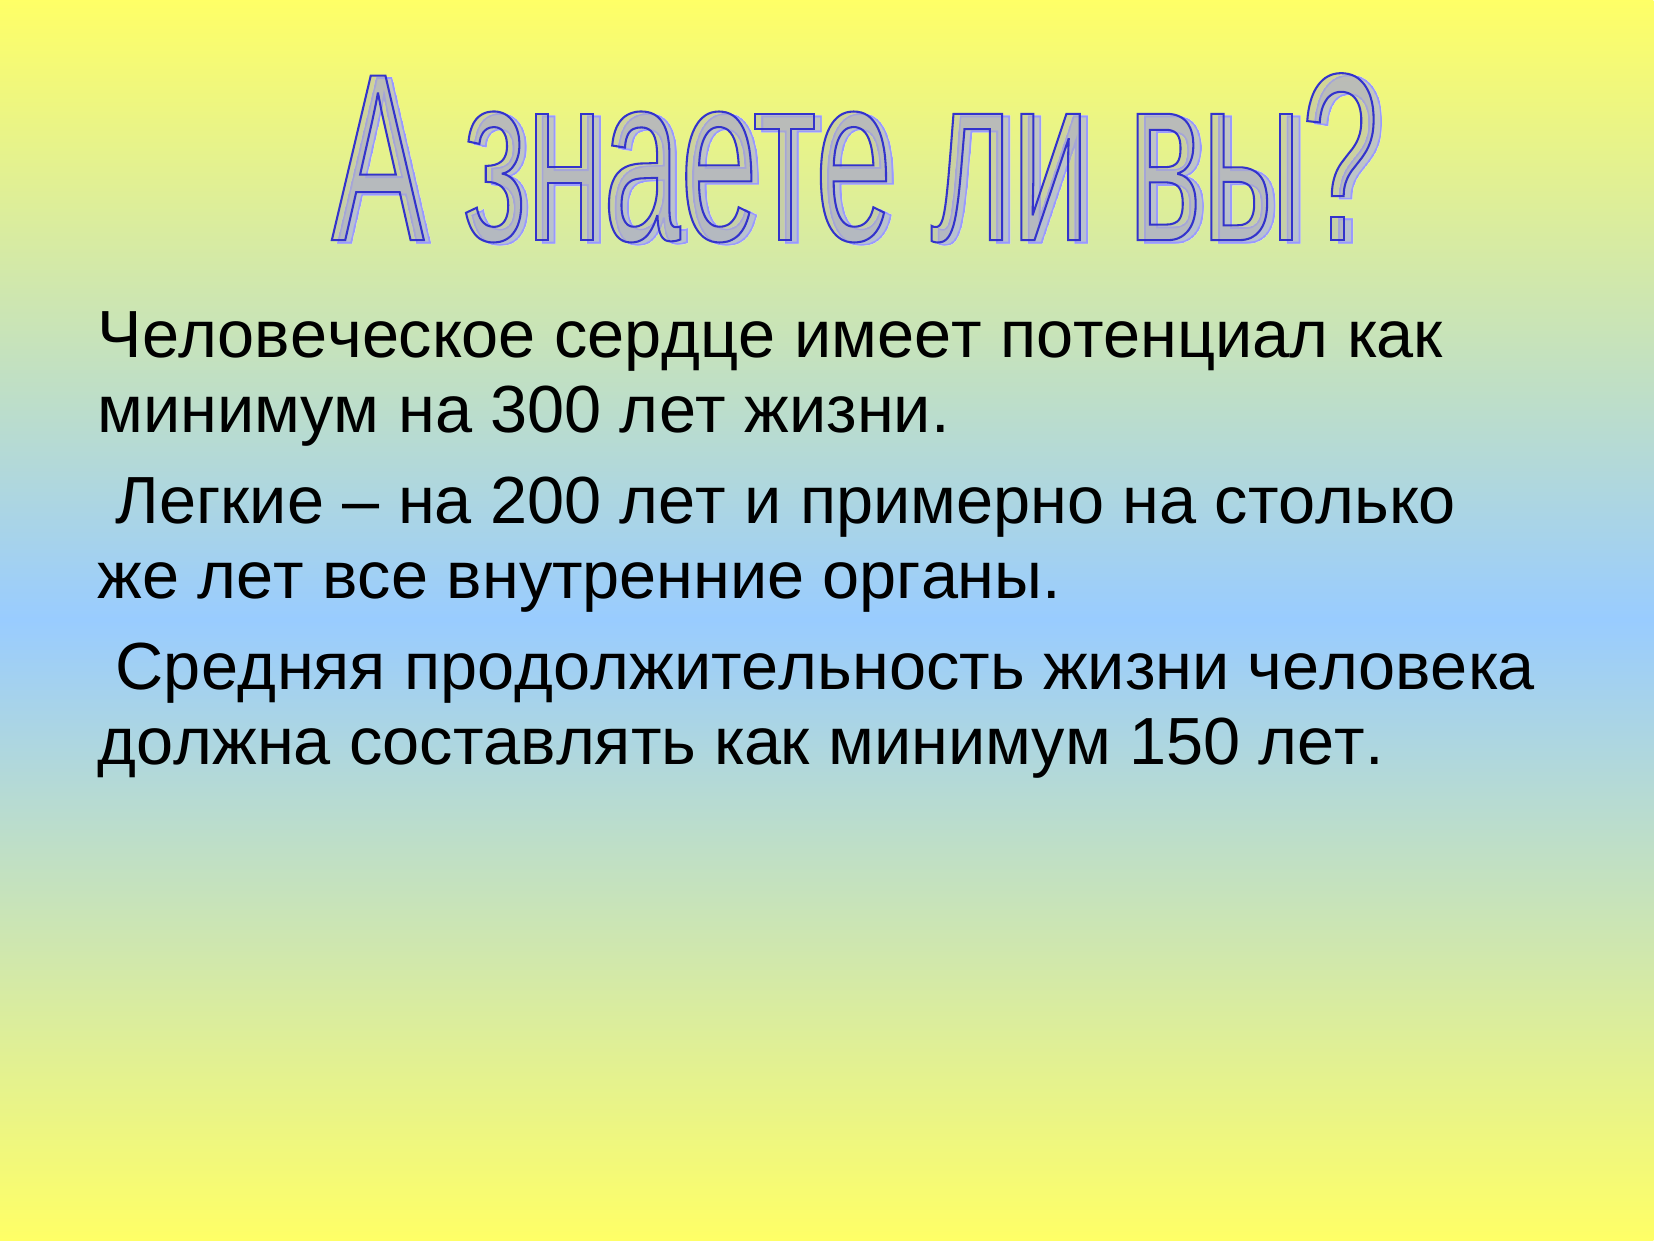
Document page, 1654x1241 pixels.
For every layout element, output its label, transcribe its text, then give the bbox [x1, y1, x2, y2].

text_box А знаете ли вы? [1279, 113, 1292, 241]
text_box А знаете ли вы? [1307, 73, 1374, 197]
text_box А знаете ли вы? [820, 111, 887, 243]
text_box А знаете ли вы? [755, 113, 815, 241]
text_box А знаете ли вы? [1211, 113, 1268, 241]
text_box А знаете ли вы? [1331, 216, 1345, 241]
text_box А знаете ли вы? [931, 113, 1003, 243]
title [82, 23, 1571, 283]
text_box А знаете ли вы? [331, 75, 424, 241]
text_box А знаете ли вы? [466, 111, 522, 243]
text_box А знаете ли вы? [686, 111, 752, 243]
text_box А знаете ли вы? [1137, 113, 1196, 241]
text_box А знаете ли вы? [535, 113, 594, 241]
text_box А знаете ли вы? [608, 111, 681, 243]
text_box А знаете ли вы? [1021, 113, 1080, 241]
list Человеческое сердце имеет потенциал как минимум на 300 лет жизни. Легкие – на 200 лет и примерно на столько же лет все внутренние органы. Средняя продолжительность жизни человека должна составлять как минимум 150 лет. [82, 289, 1571, 1108]
